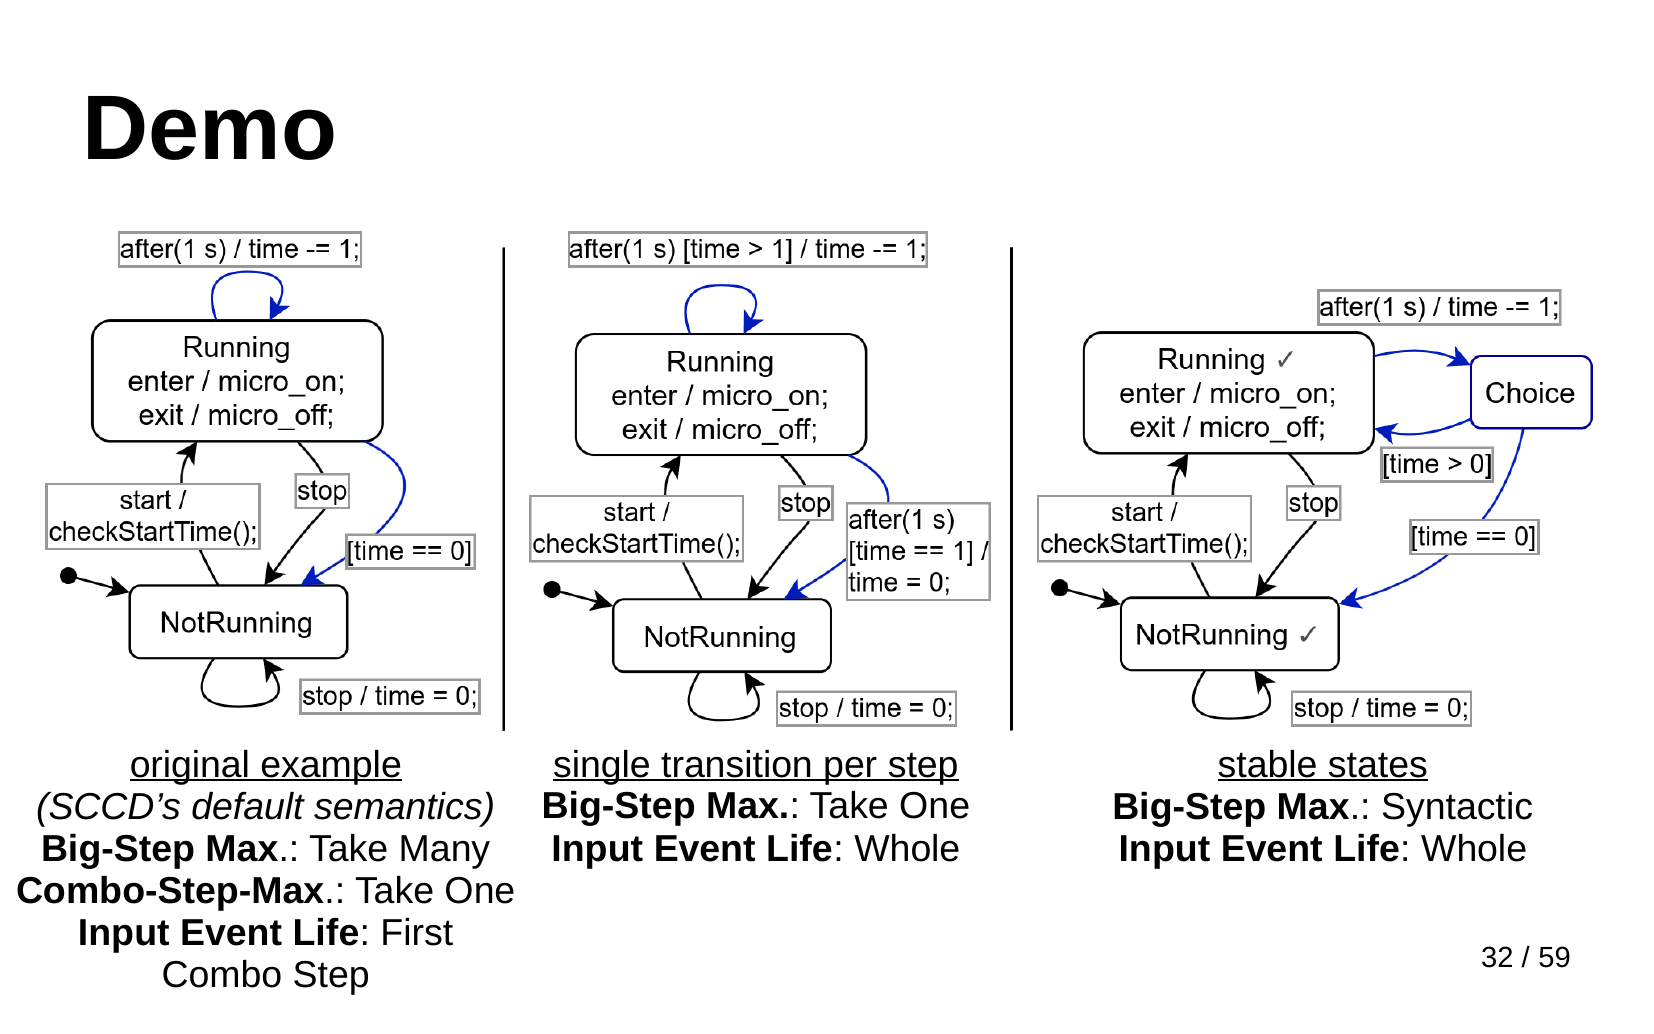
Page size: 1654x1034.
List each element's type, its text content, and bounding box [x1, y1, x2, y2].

title Demo [82, 41, 1571, 214]
text_box stable states Big-Step Max.: Syntactic Input Event Life: Whole [1039, 735, 1607, 919]
text_box original example (SCCD’s default semantics) Big-Step Max.: Take Many Combo-Step-Max.: Take One Input Event Life: First Combo Step [0, 735, 532, 1034]
picture [45, 231, 1595, 736]
text_box single transition per step Big-Step Max.: Take One Input Event Life: Whole [519, 735, 993, 877]
